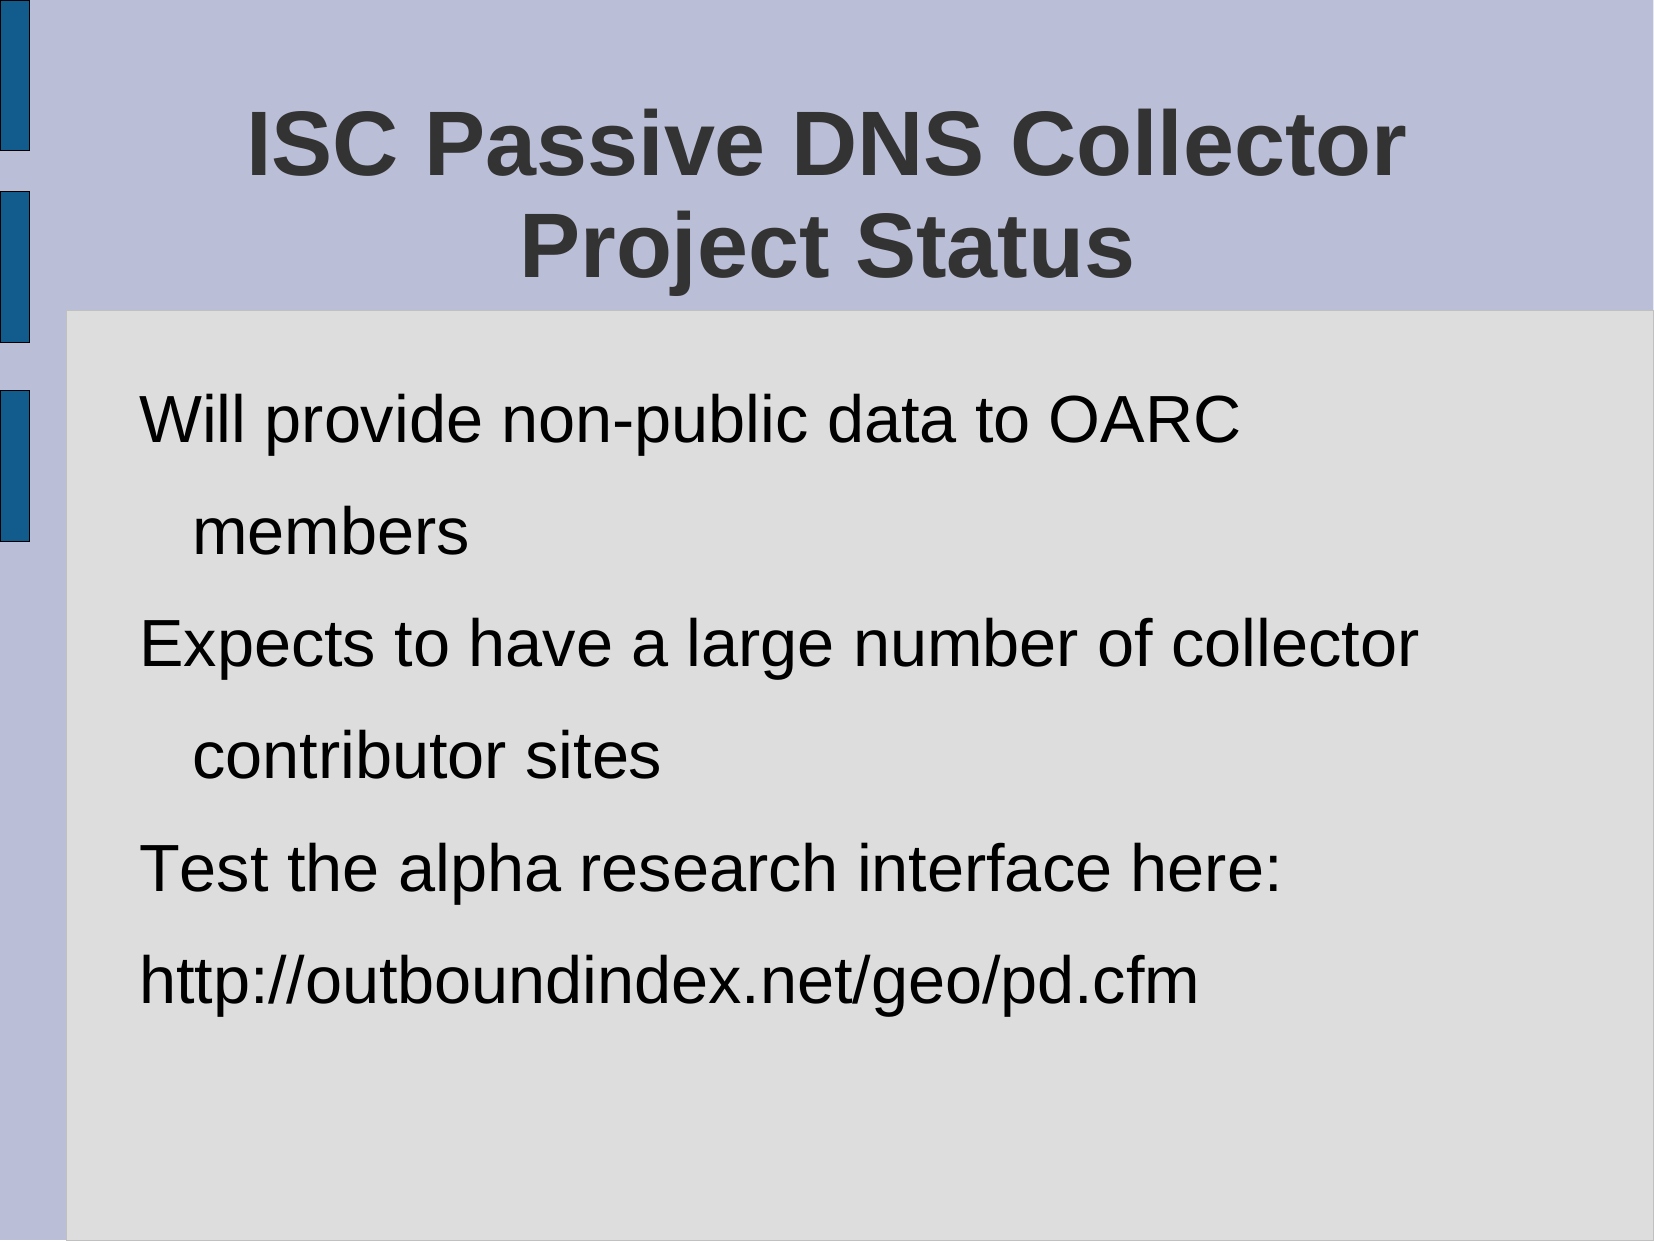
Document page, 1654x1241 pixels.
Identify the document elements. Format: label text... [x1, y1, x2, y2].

title ISC Passive DNS Collector Project Status [121, 91, 1534, 299]
list Will provide non-public data to OARC members Expects to have a large number of collector contributor sites Test the alpha research interface here: http://outboundindex.net/geo/pd.cfm [121, 344, 1534, 1127]
